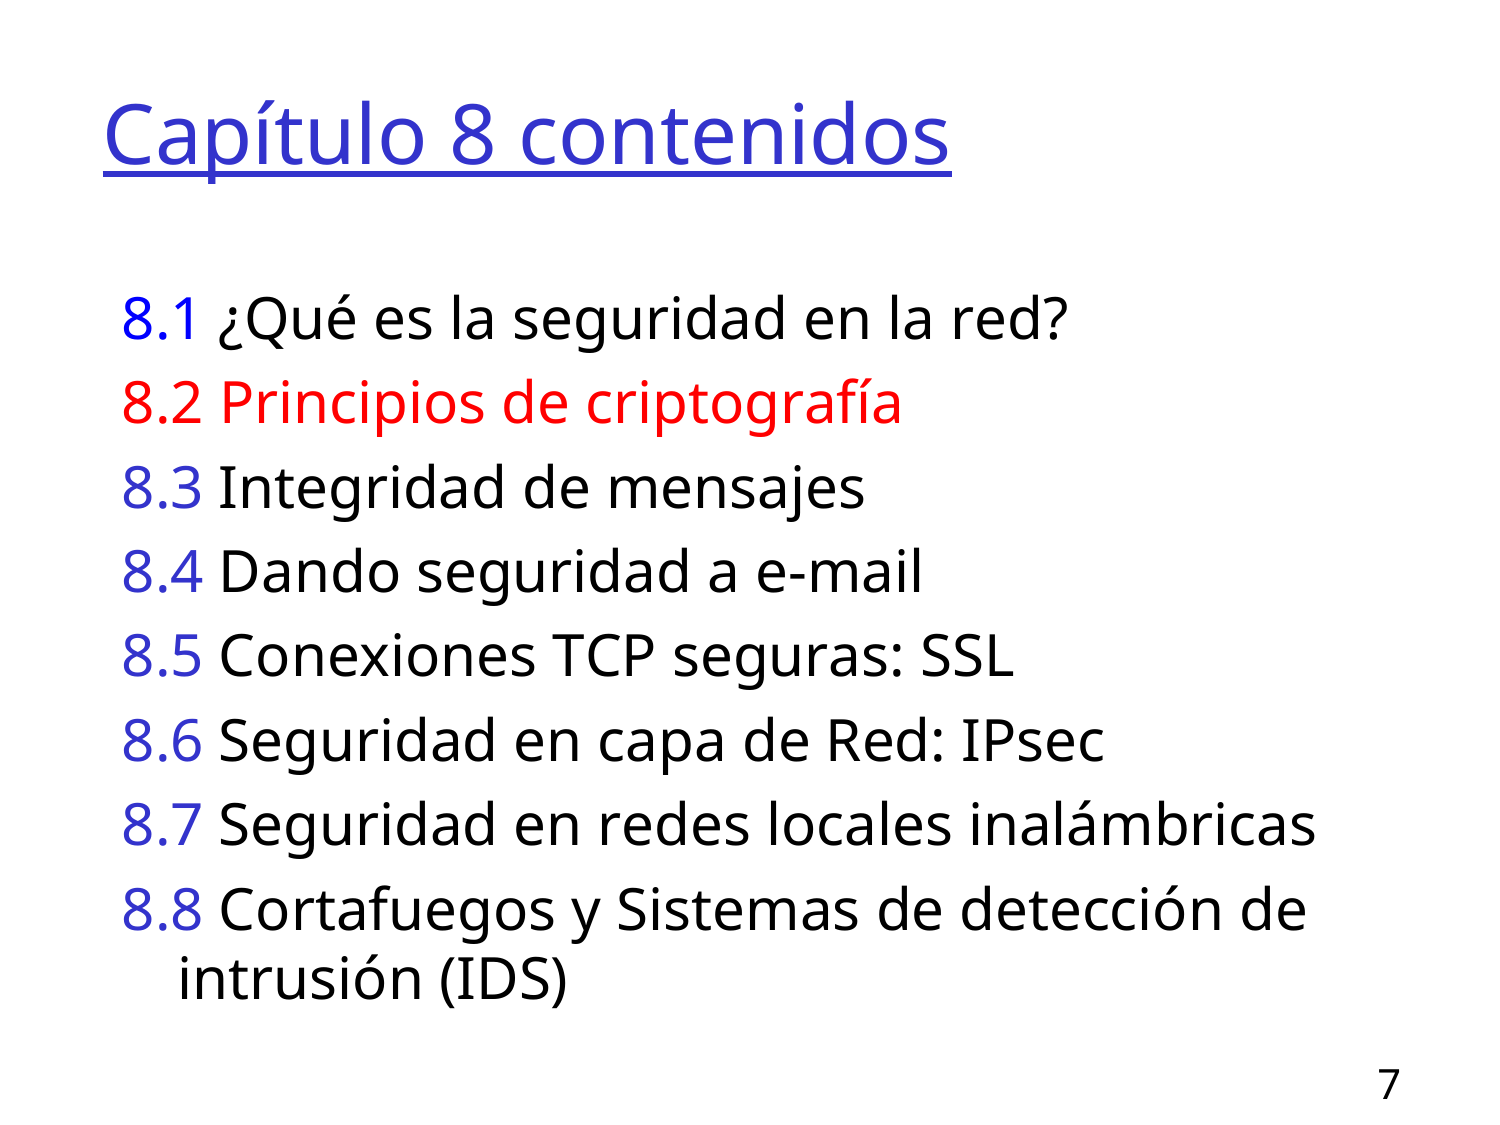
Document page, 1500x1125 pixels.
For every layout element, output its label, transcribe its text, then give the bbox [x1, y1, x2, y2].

list 8.1 ¿Qué es la seguridad en la red? 8.2 Principios de criptografía 8.3 Integridad de mensajes 8.4 Dando seguridad a e-mail 8.5 Conexiones TCP seguras: SSL 8.6 Seguridad en capa de Red: IPsec 8.7 Seguridad en redes locales inalámbricas 8.8 Cortafuegos y Sistemas de detección de intrusión (IDS) [106, 273, 1382, 1037]
title Capítulo 8 contenidos [87, 37, 1363, 225]
